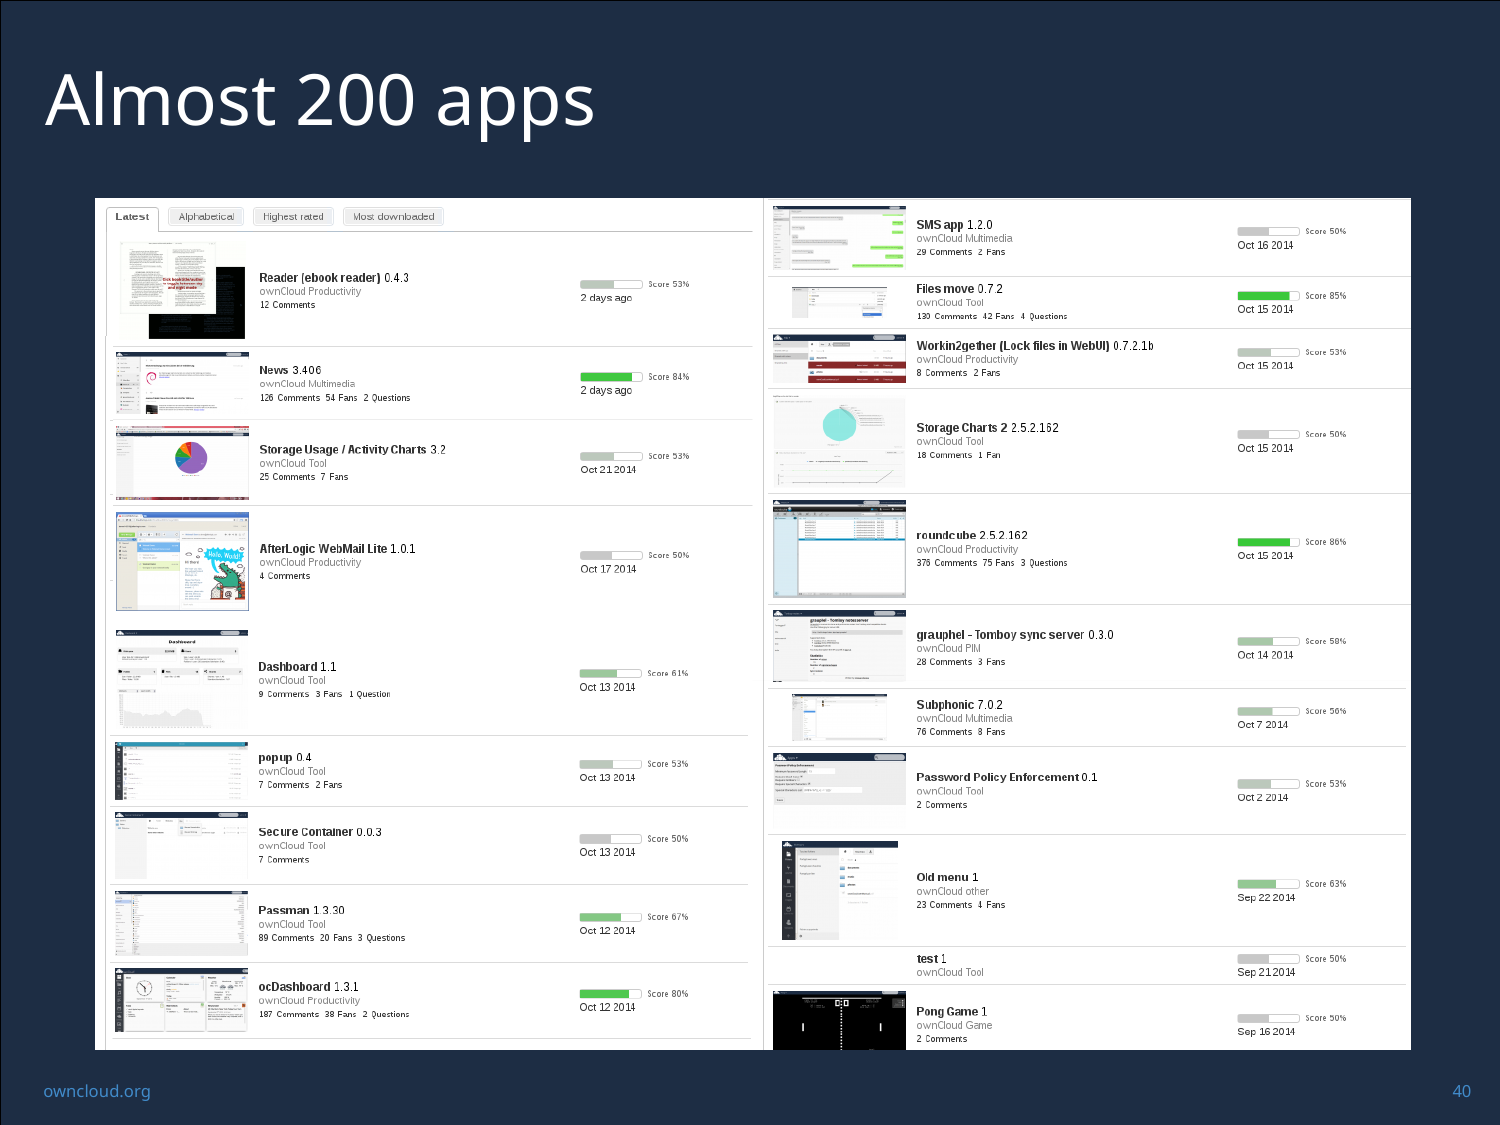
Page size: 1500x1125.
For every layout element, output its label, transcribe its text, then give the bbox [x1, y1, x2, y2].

picture [95, 198, 1411, 1051]
title Almost 200 apps [45, 3, 1396, 192]
